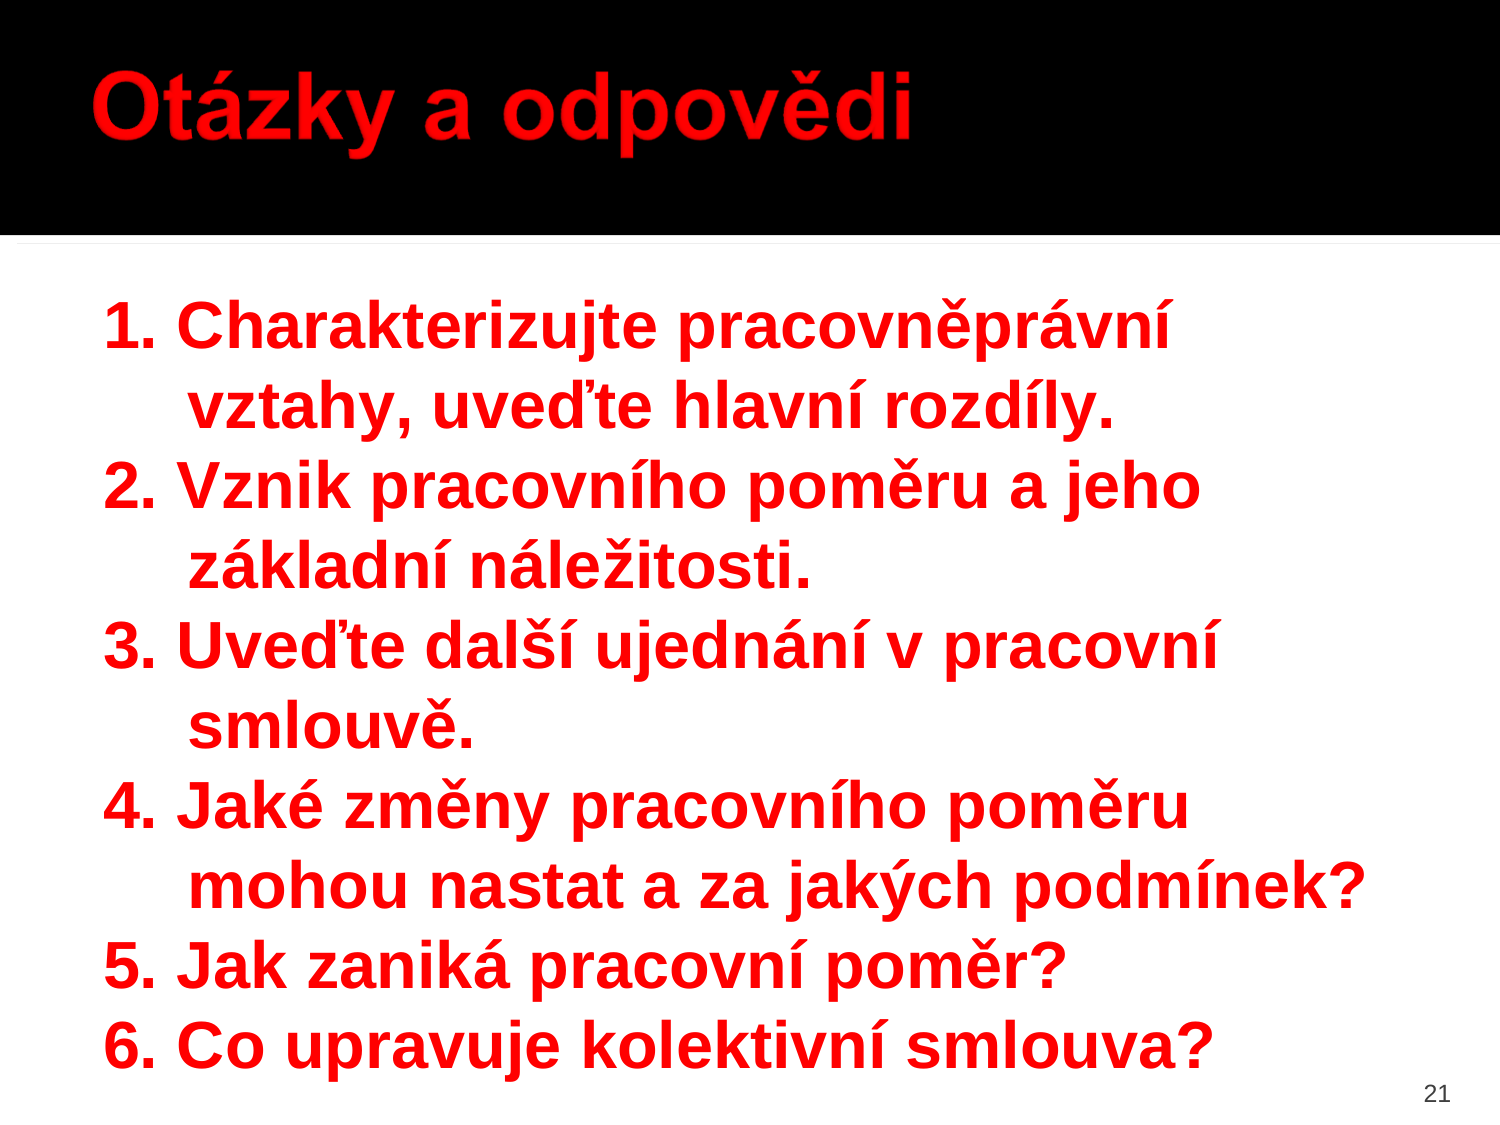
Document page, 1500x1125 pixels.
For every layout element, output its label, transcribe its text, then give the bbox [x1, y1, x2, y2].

text_box [31, 17, 1427, 187]
text_box <číslo> [1345, 1062, 1467, 1108]
list 1. Charakterizujte pracovněprávní vztahy, uveďte hlavní rozdíly. 2. Vznik pracovního poměru a jeho základní náležitosti. 3. Uveďte další ujednání v pracovní smlouvě. 4. Jaké změny pracovního poměru mohou nastat a za jakých podmínek? 5. Jak zaniká pracovní poměr? 6. Co upravuje kolektivní smlouva? [75, 267, 1426, 1125]
